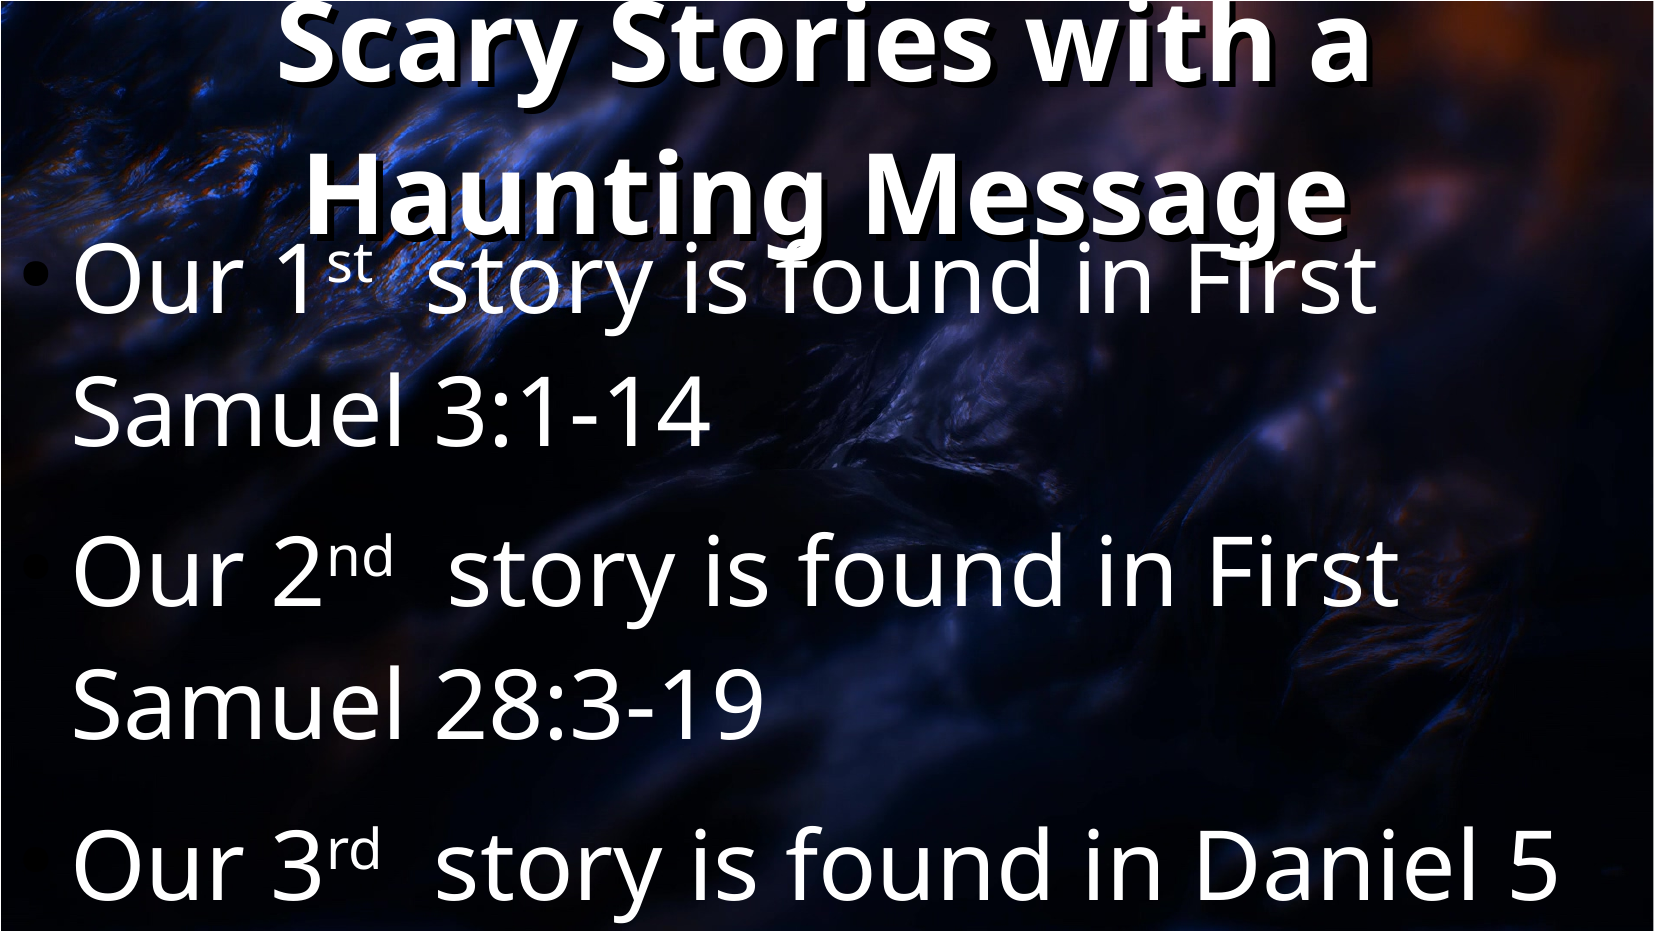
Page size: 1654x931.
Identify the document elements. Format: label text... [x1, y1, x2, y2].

title Scary Stories with a Haunting Message [1, 0, 1651, 210]
list Our 1st story is found in First Samuel 3:1-14 Our 2nd story is found in First Samuel 28:3-19 Our 3rd story is found in Daniel 5 [1, 210, 1654, 931]
